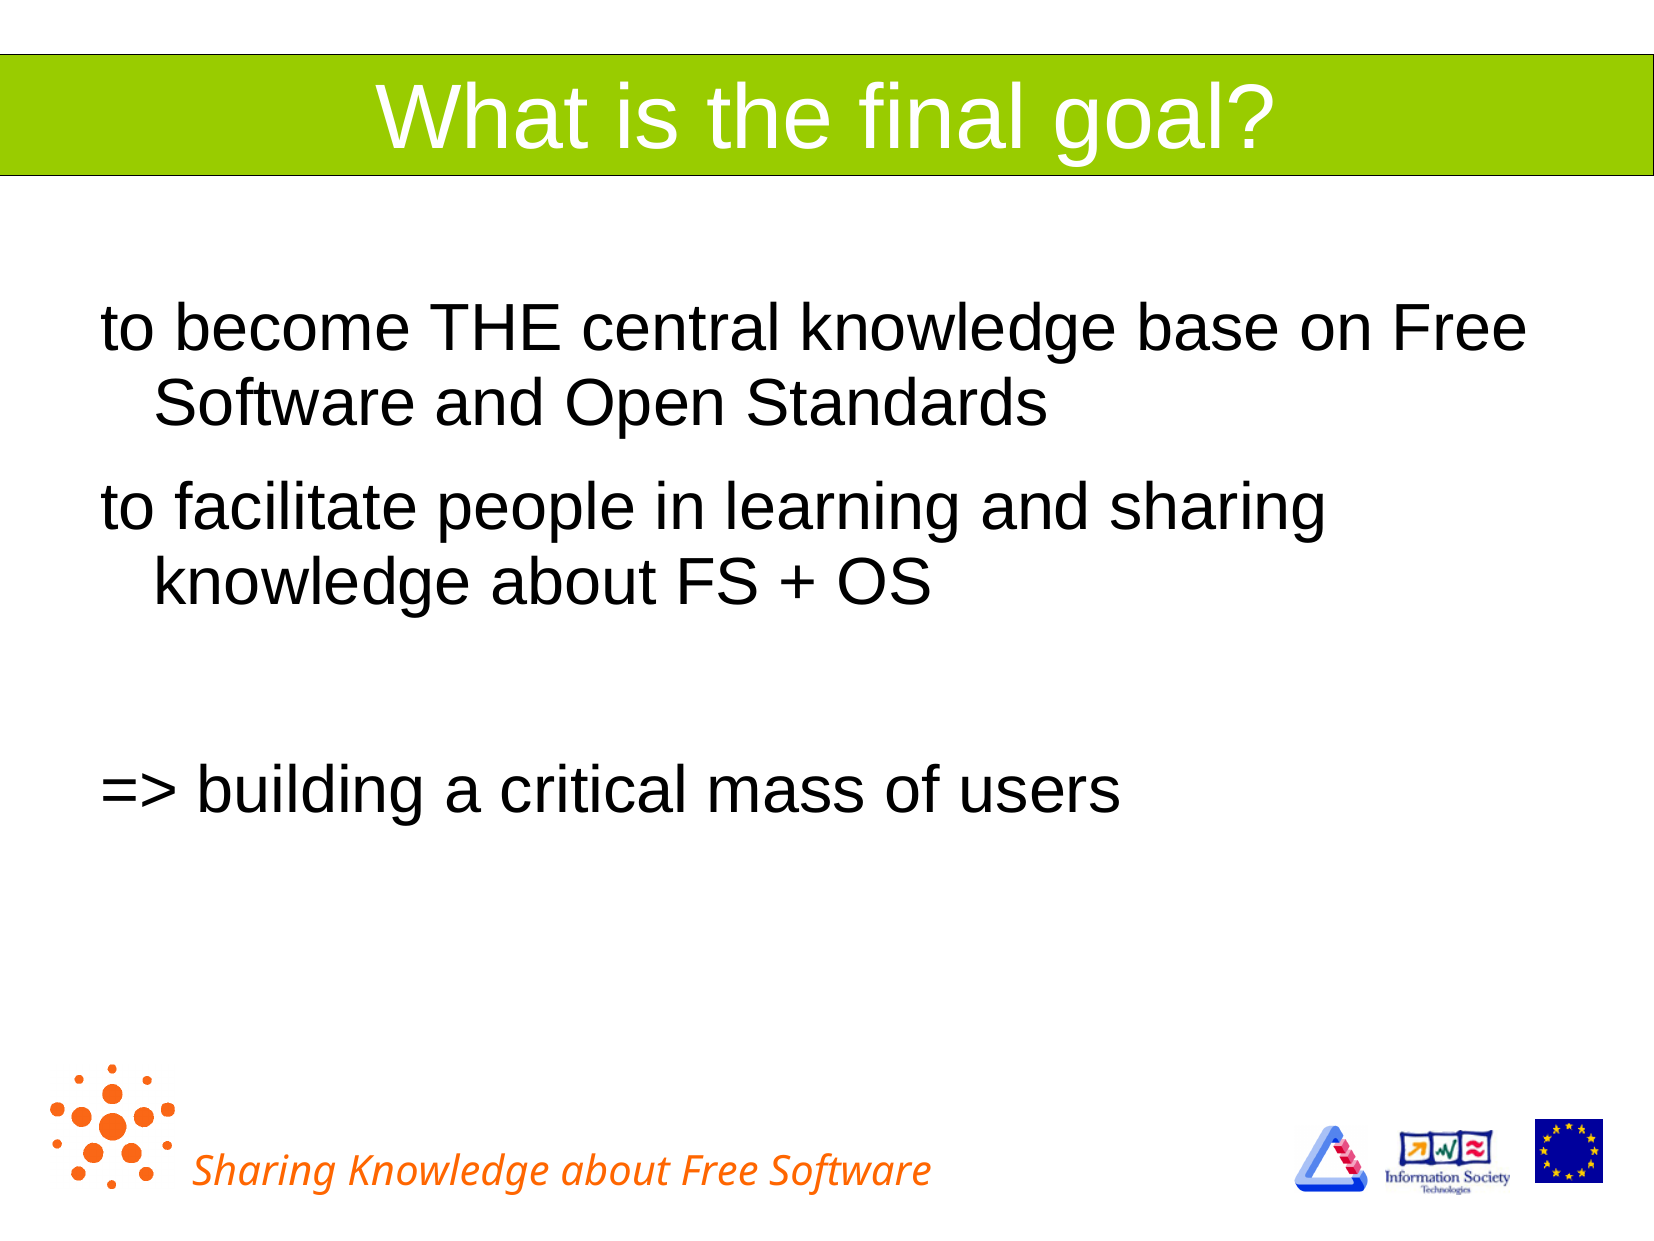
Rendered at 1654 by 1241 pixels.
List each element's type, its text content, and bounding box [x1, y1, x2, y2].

title What is the final goal? [82, 59, 1571, 174]
picture [1535, 1119, 1603, 1183]
picture [1385, 1130, 1510, 1195]
picture [1294, 1125, 1368, 1193]
picture [50, 1064, 175, 1189]
list to become THE central knowledge base on Free Software and Open Standards to facilitate people in learning and sharing knowledge about FS + OS => building a critical mass of users [82, 290, 1571, 1109]
